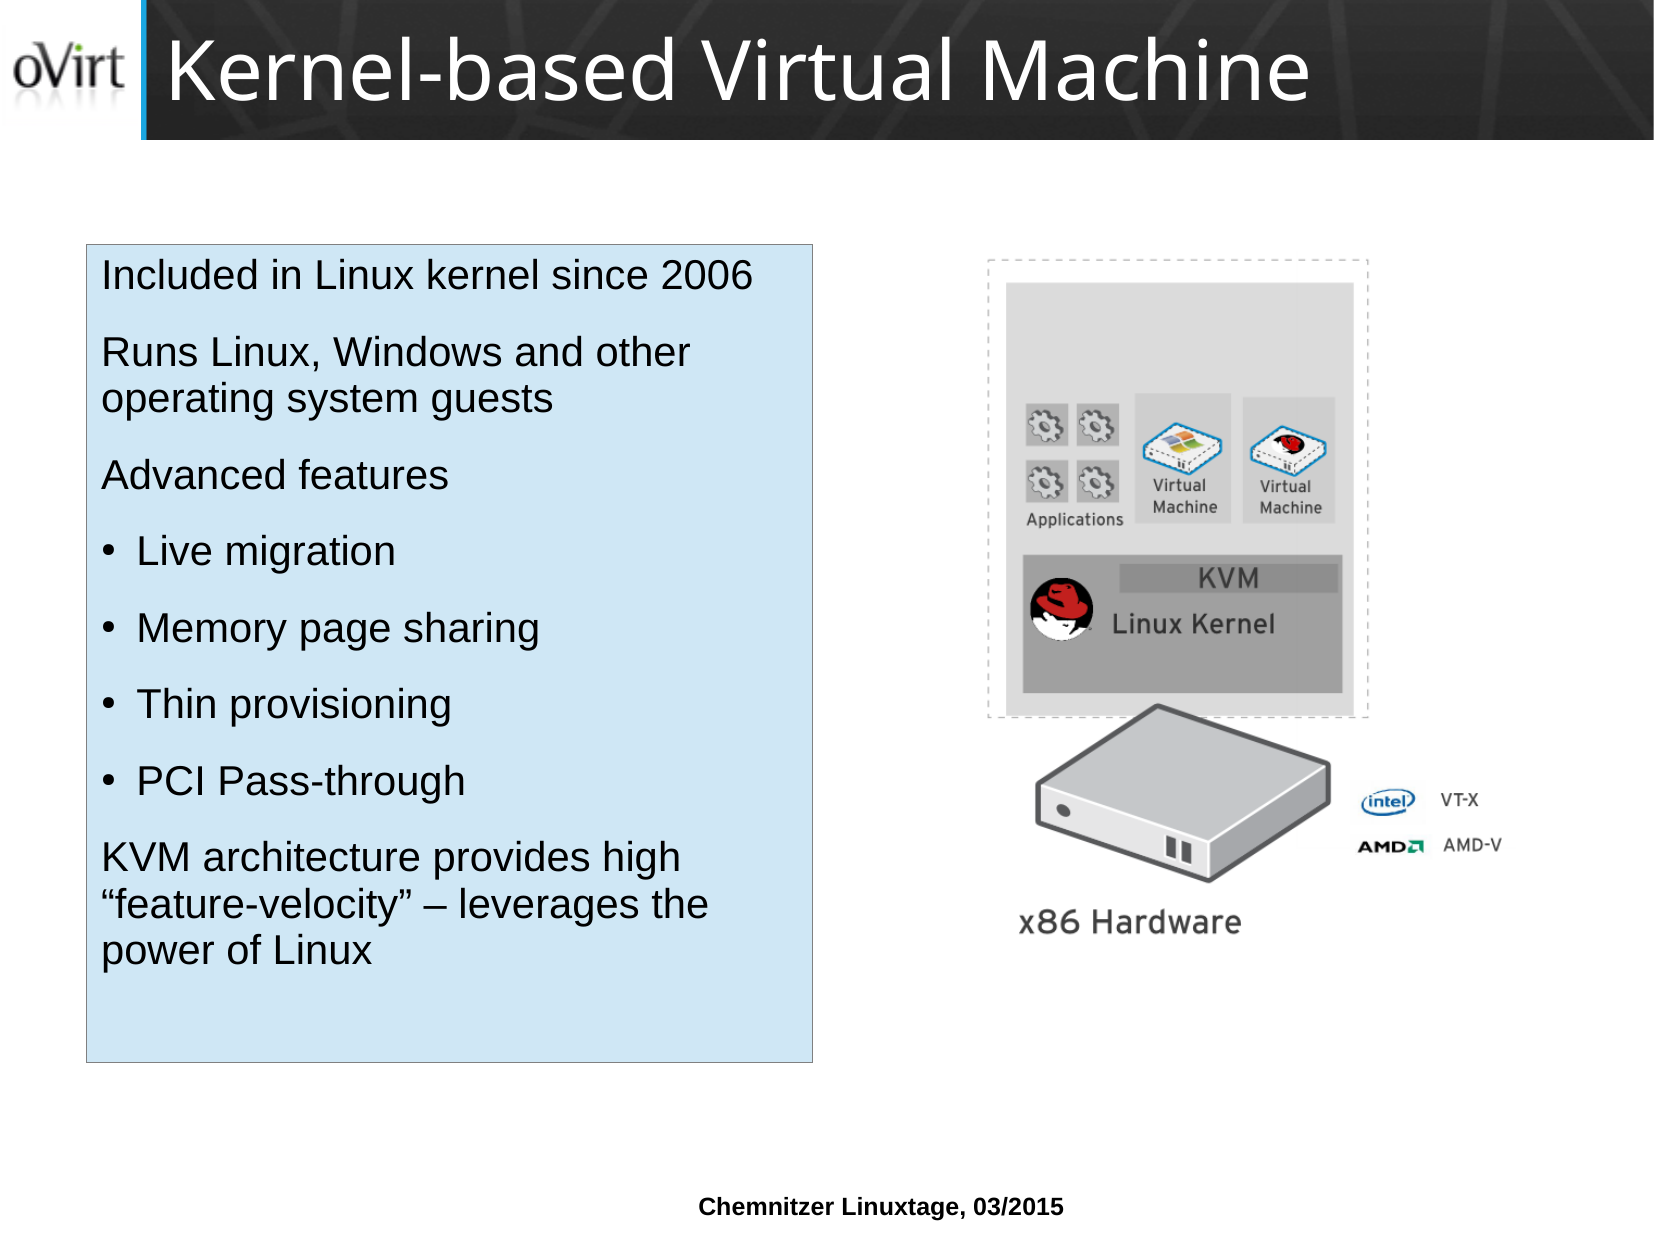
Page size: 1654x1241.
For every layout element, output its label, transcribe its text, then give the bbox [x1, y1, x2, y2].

picture [980, 251, 1516, 942]
text_box Included in Linux kernel since 2006 Runs Linux, Windows and other operating system guests Advanced features Live migration Memory page sharing Thin provisioning PCI Pass-through KVM architecture provides high “feature-velocity” – leverages the power of Linux [86, 244, 813, 1063]
picture [0, 0, 1654, 140]
title Kernel-based Virtual Machine [164, 18, 1653, 119]
